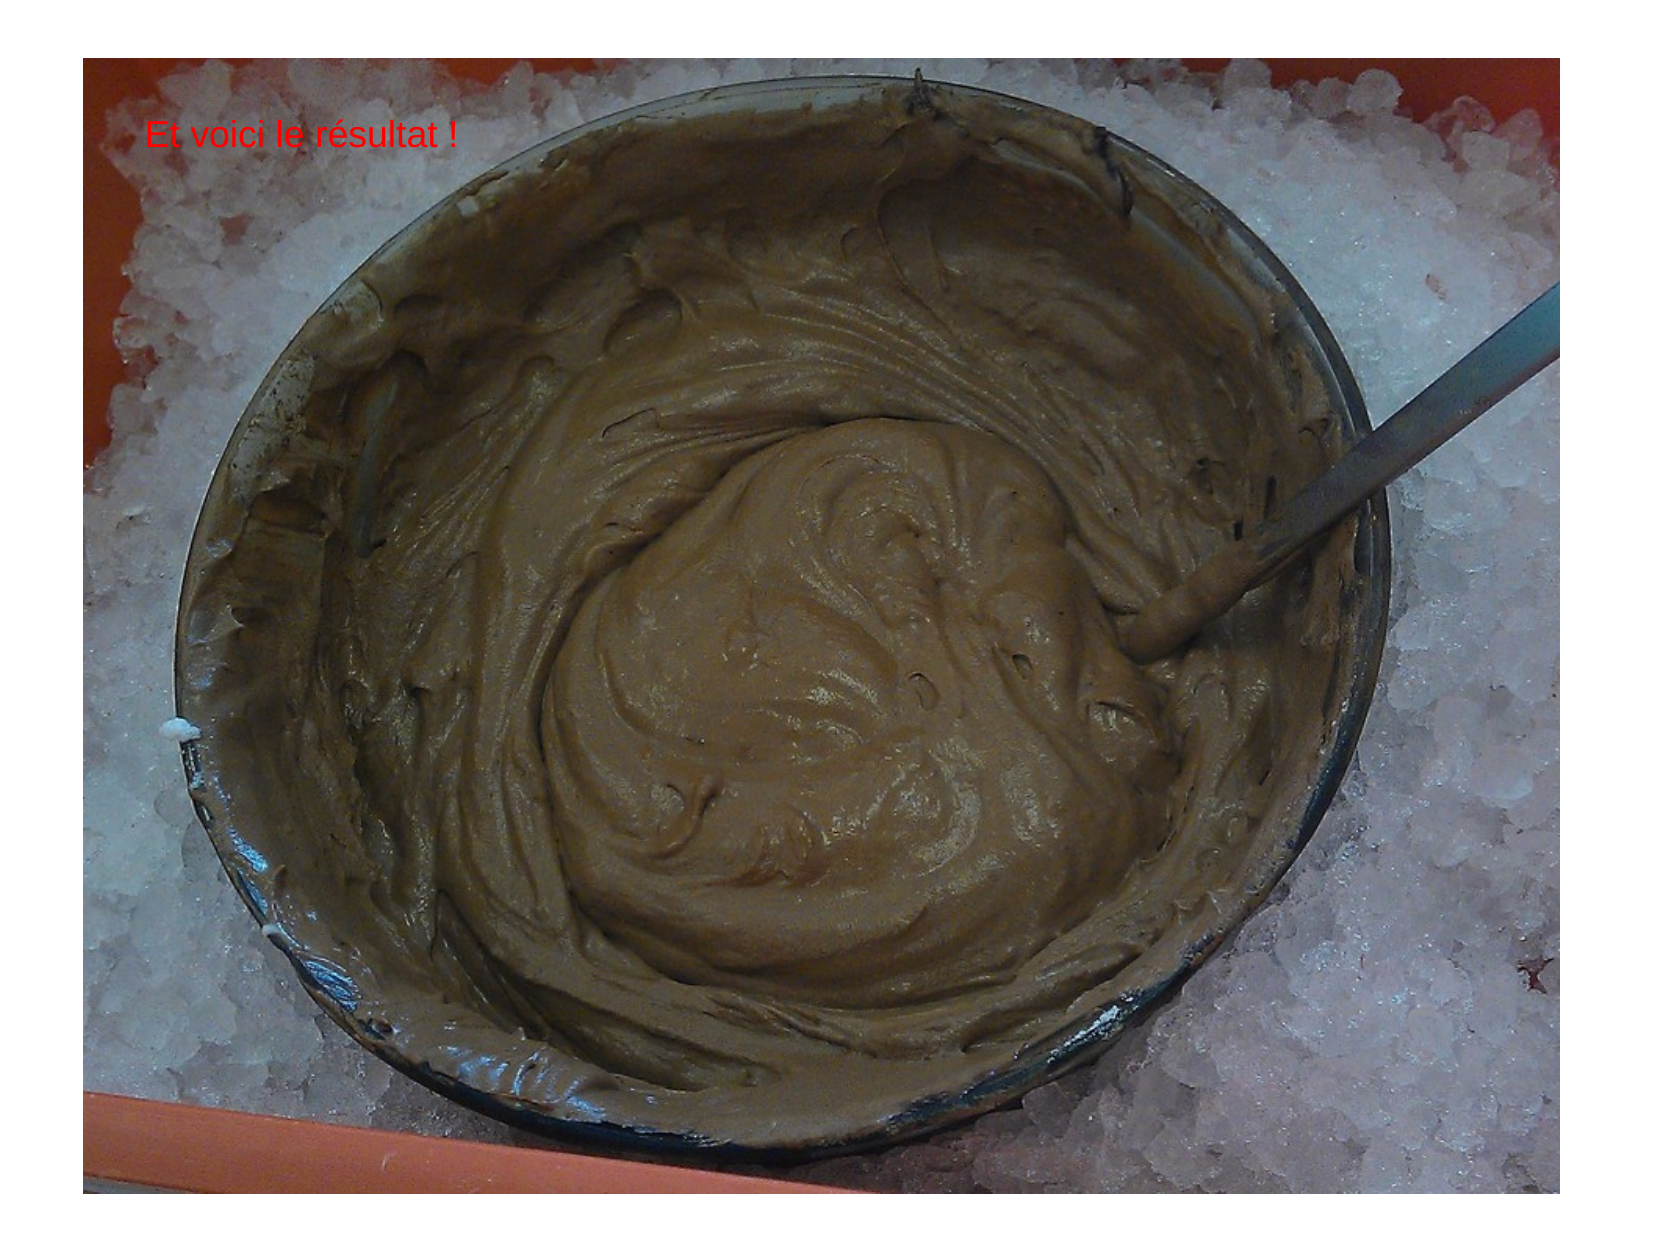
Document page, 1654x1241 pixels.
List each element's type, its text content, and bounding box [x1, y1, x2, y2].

text_box Et voici le résultat ! [129, 106, 497, 206]
picture [83, 58, 1560, 1194]
